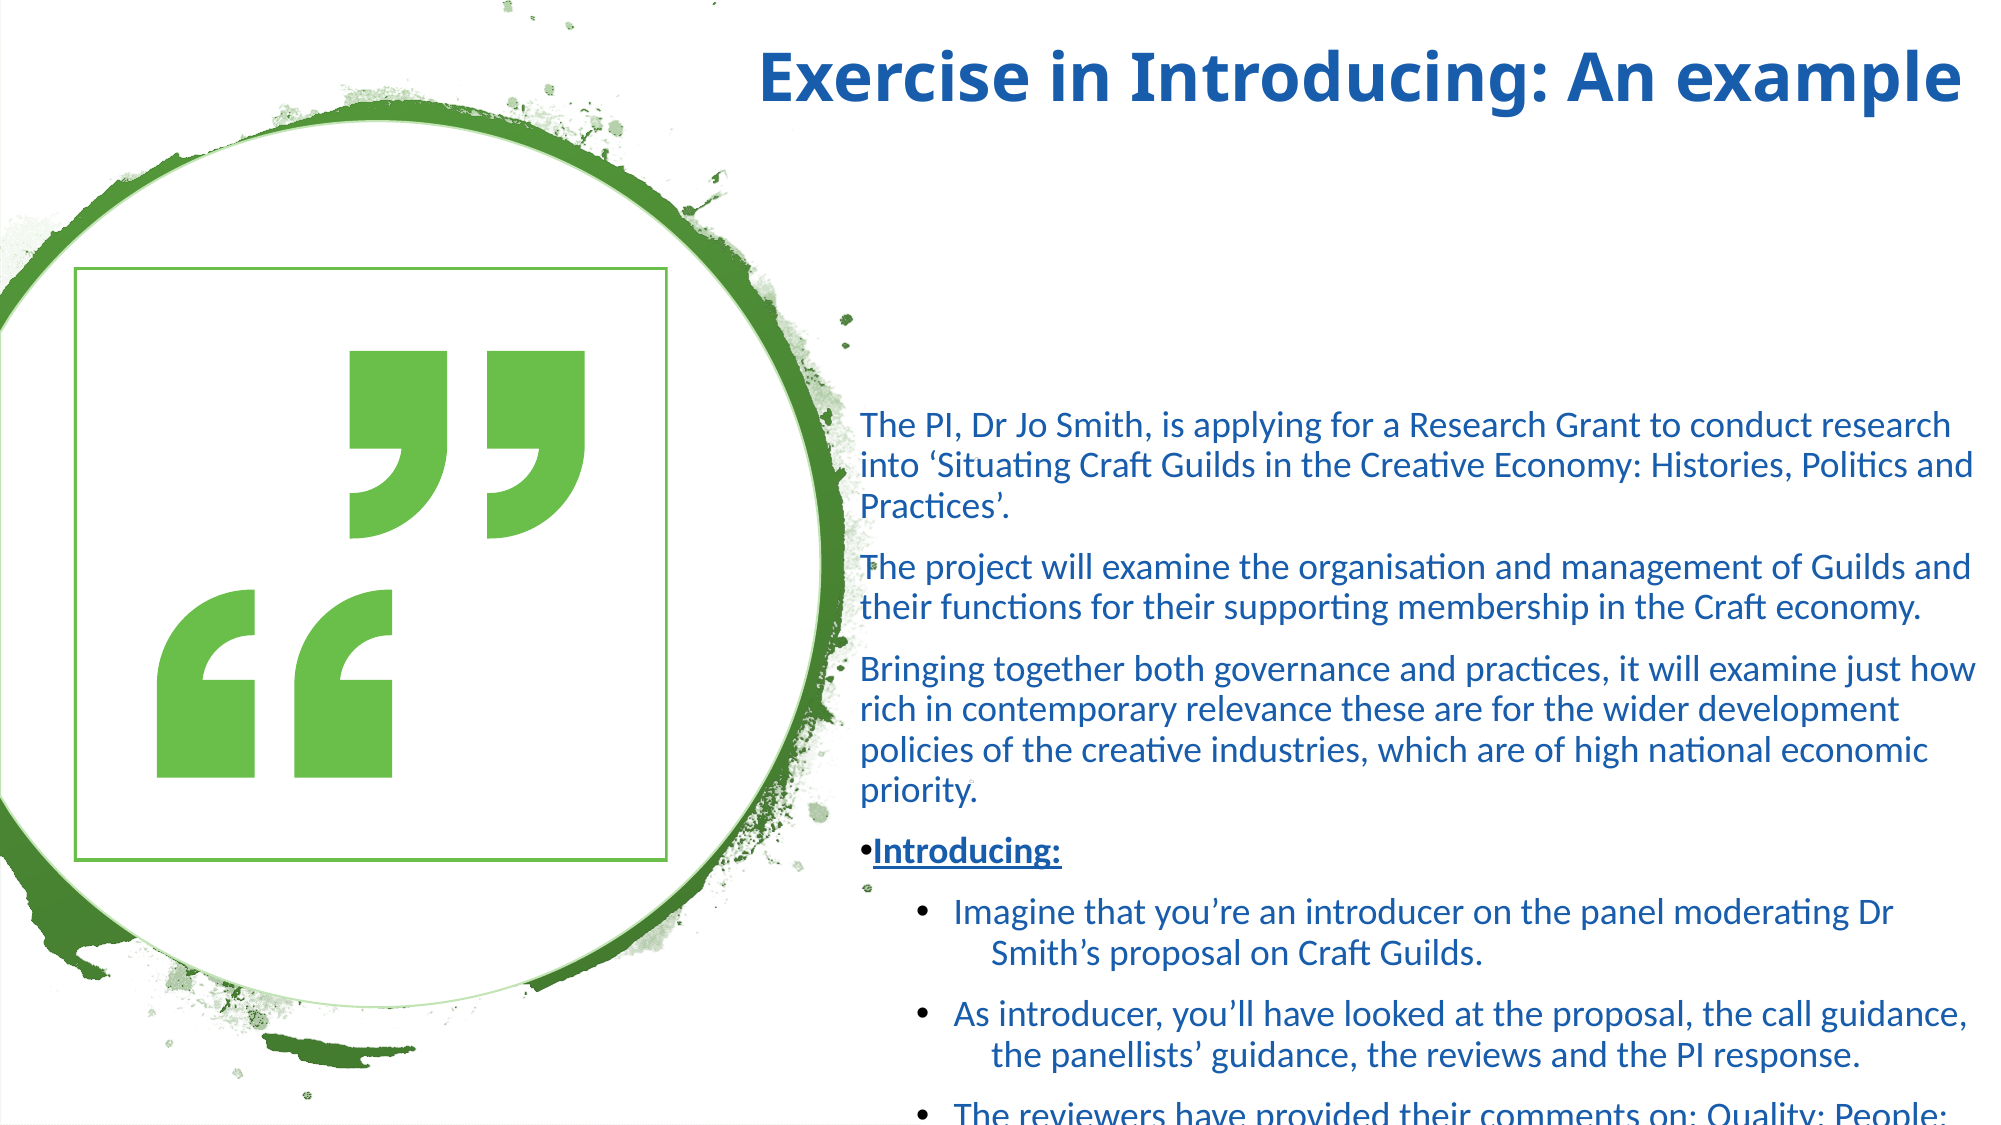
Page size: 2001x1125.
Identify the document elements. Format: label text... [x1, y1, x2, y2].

picture [1924, 1112, 1933, 1117]
text_box [0, 121, 821, 1008]
picture [1417, 1112, 1425, 1125]
picture [1103, 1114, 1110, 1125]
picture [1857, 1112, 1866, 1117]
text_box The PI, Dr Jo Smith, is applying for a Research Grant to conduct research into ‘Situating Craft Guilds in the Creative Economy: Histories, Politics and Practices’. The project will examine the organisation and management of Guilds and their functions for their supporting membership in the Craft economy. Bringing together both governance and practices, it will examine just how rich in contemporary relevance these are for the wider development policies of the creative industries, which are of high national economic priority. Introducing: Imagine that you’re an introducer on the panel moderating Dr Smith’s proposal on Craft Guilds. As introducer, you’ll have looked at the proposal, the call guidance, the panellists’ guidance, the reviews and the PI response. The reviewers have provided their comments on: Quality; People; Management; Value for Money; how well potentioal impact is being managed and Overall Assessment As introducer, it’s your role to summarise the reviewers’ comments and give a grade, taking the PI response into consideration. [844, 397, 2000, 995]
picture [73, 267, 668, 862]
picture [1599, 1112, 1607, 1125]
picture [1232, 1112, 1241, 1117]
picture [1292, 1112, 1302, 1125]
text_box Exercise in Introducing: An example [743, 28, 2000, 131]
picture [1500, 1112, 1510, 1125]
picture [1532, 1112, 1539, 1125]
picture [1551, 1112, 1558, 1125]
picture [1521, 1112, 1528, 1125]
picture [0, 0, 2000, 1125]
picture [977, 1112, 985, 1125]
picture [1674, 1112, 1682, 1125]
picture [1337, 1112, 1346, 1125]
picture [996, 1112, 1005, 1117]
picture [1180, 1112, 1188, 1125]
picture [1580, 1112, 1589, 1117]
picture [1840, 1107, 1849, 1116]
picture [1261, 1112, 1270, 1125]
picture [1436, 1112, 1445, 1117]
picture [1653, 1112, 1663, 1125]
picture [1357, 1112, 1366, 1117]
picture [1897, 1112, 1906, 1125]
picture [1876, 1112, 1886, 1125]
picture [1711, 1107, 1726, 1125]
picture [1562, 1112, 1569, 1125]
picture [1080, 1112, 1089, 1117]
picture [1125, 1112, 1134, 1117]
picture [1036, 1112, 1045, 1117]
picture [1375, 1112, 1384, 1125]
